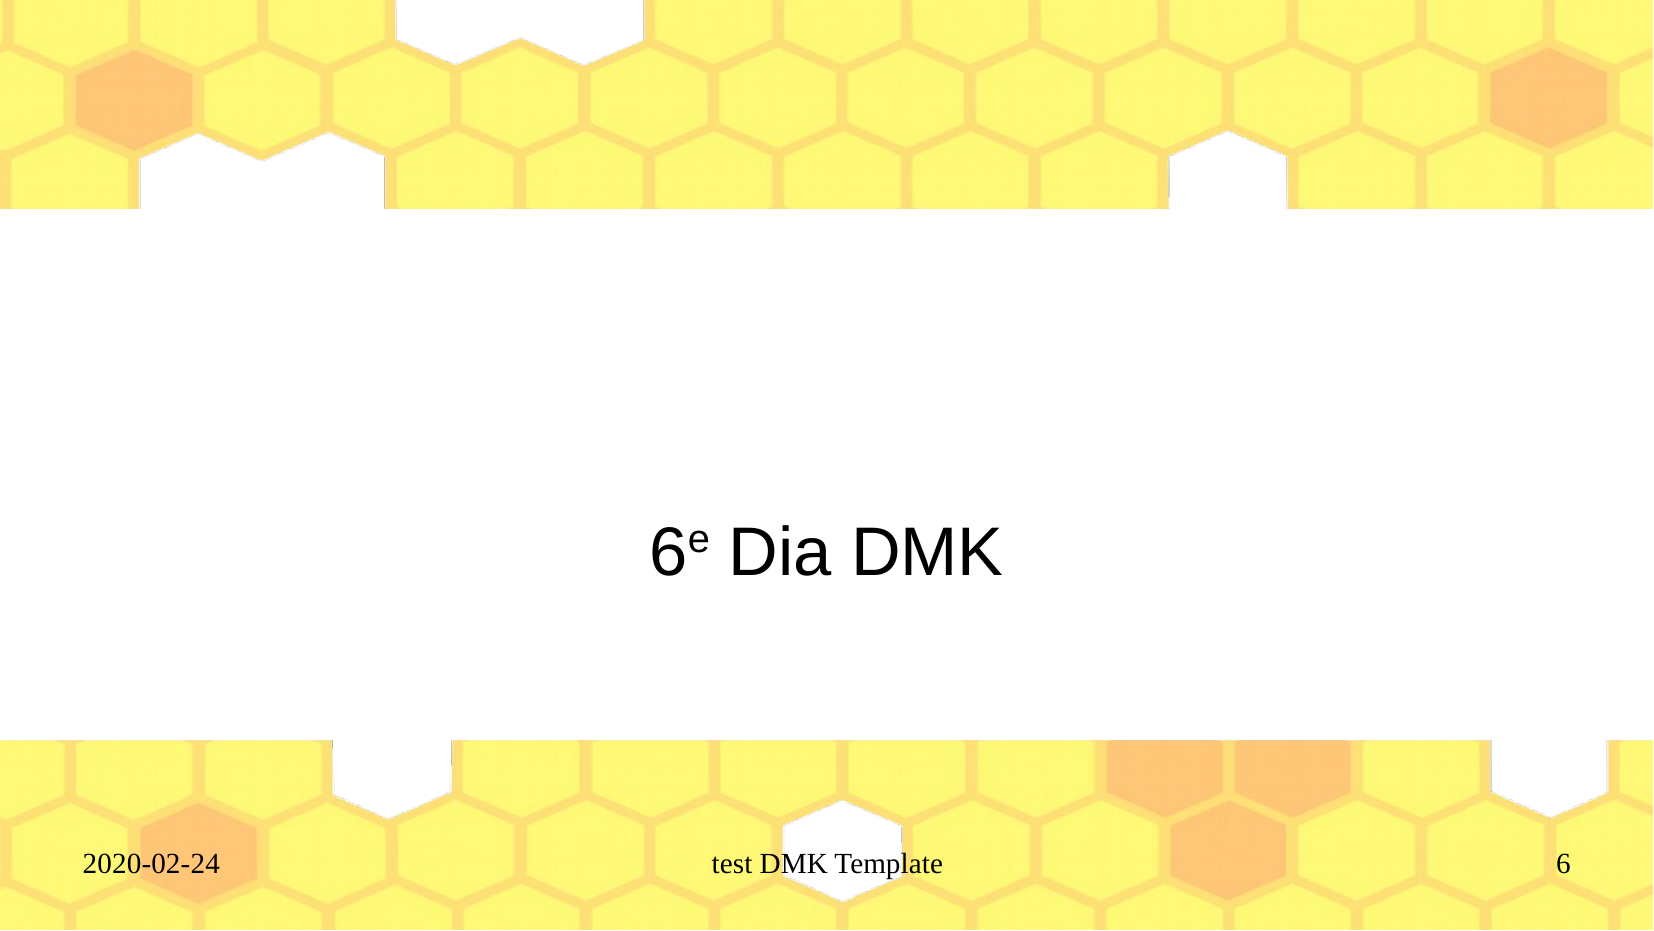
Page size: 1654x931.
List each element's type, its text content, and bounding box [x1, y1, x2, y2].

picture [0, 0, 1654, 209]
title 6e Dia DMK [82, 418, 1571, 686]
picture [0, 740, 1654, 930]
